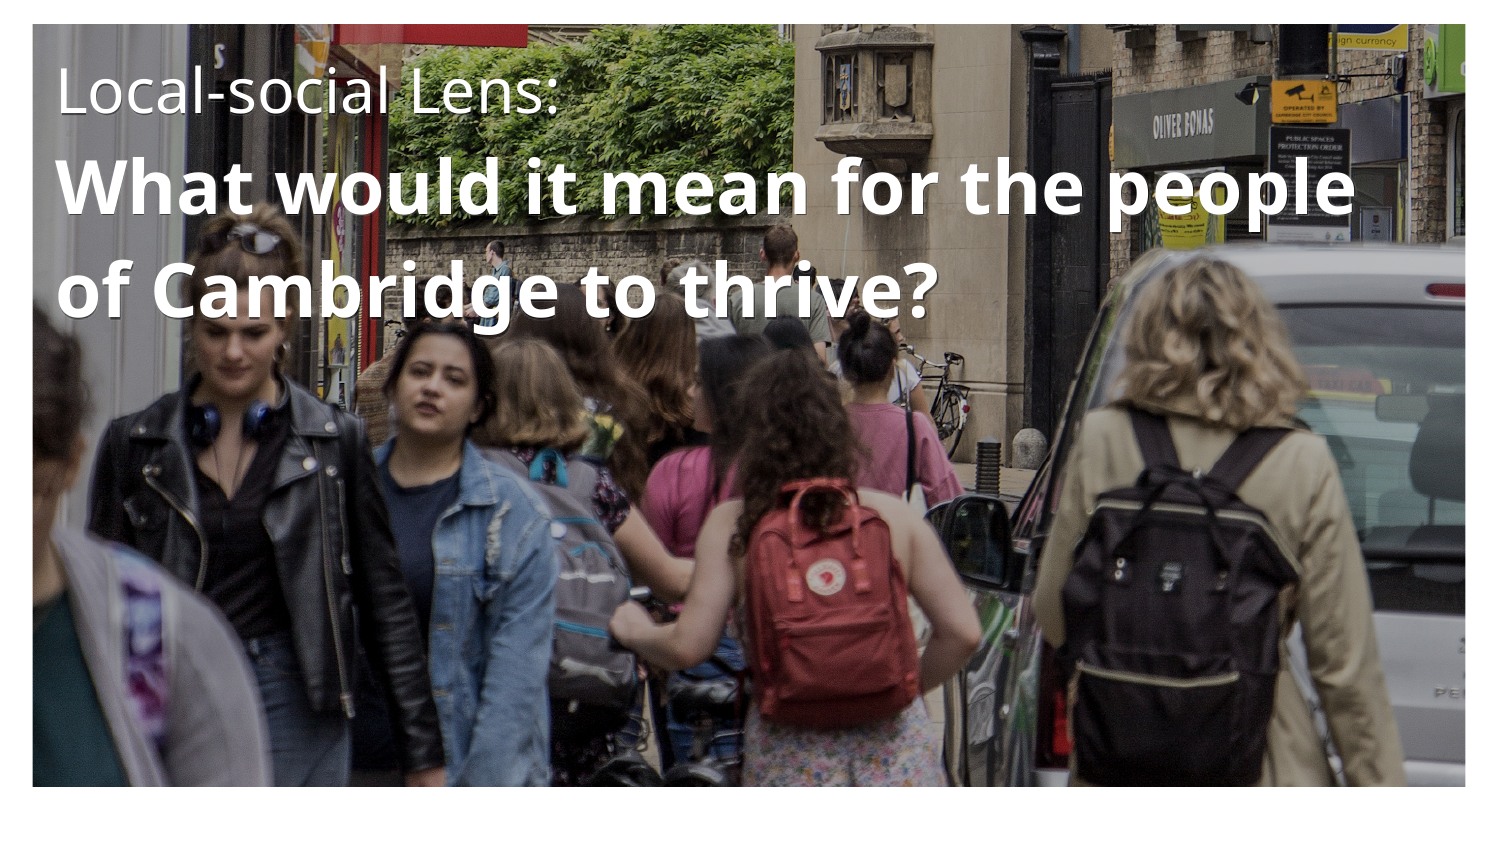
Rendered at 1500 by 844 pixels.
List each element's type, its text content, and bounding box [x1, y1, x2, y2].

picture [32, 24, 1466, 787]
text_box Local-social Lens: What would it mean for the people of Cambridge to thrive? [40, 24, 1384, 203]
picture [731, 203, 743, 207]
picture [191, 203, 203, 207]
